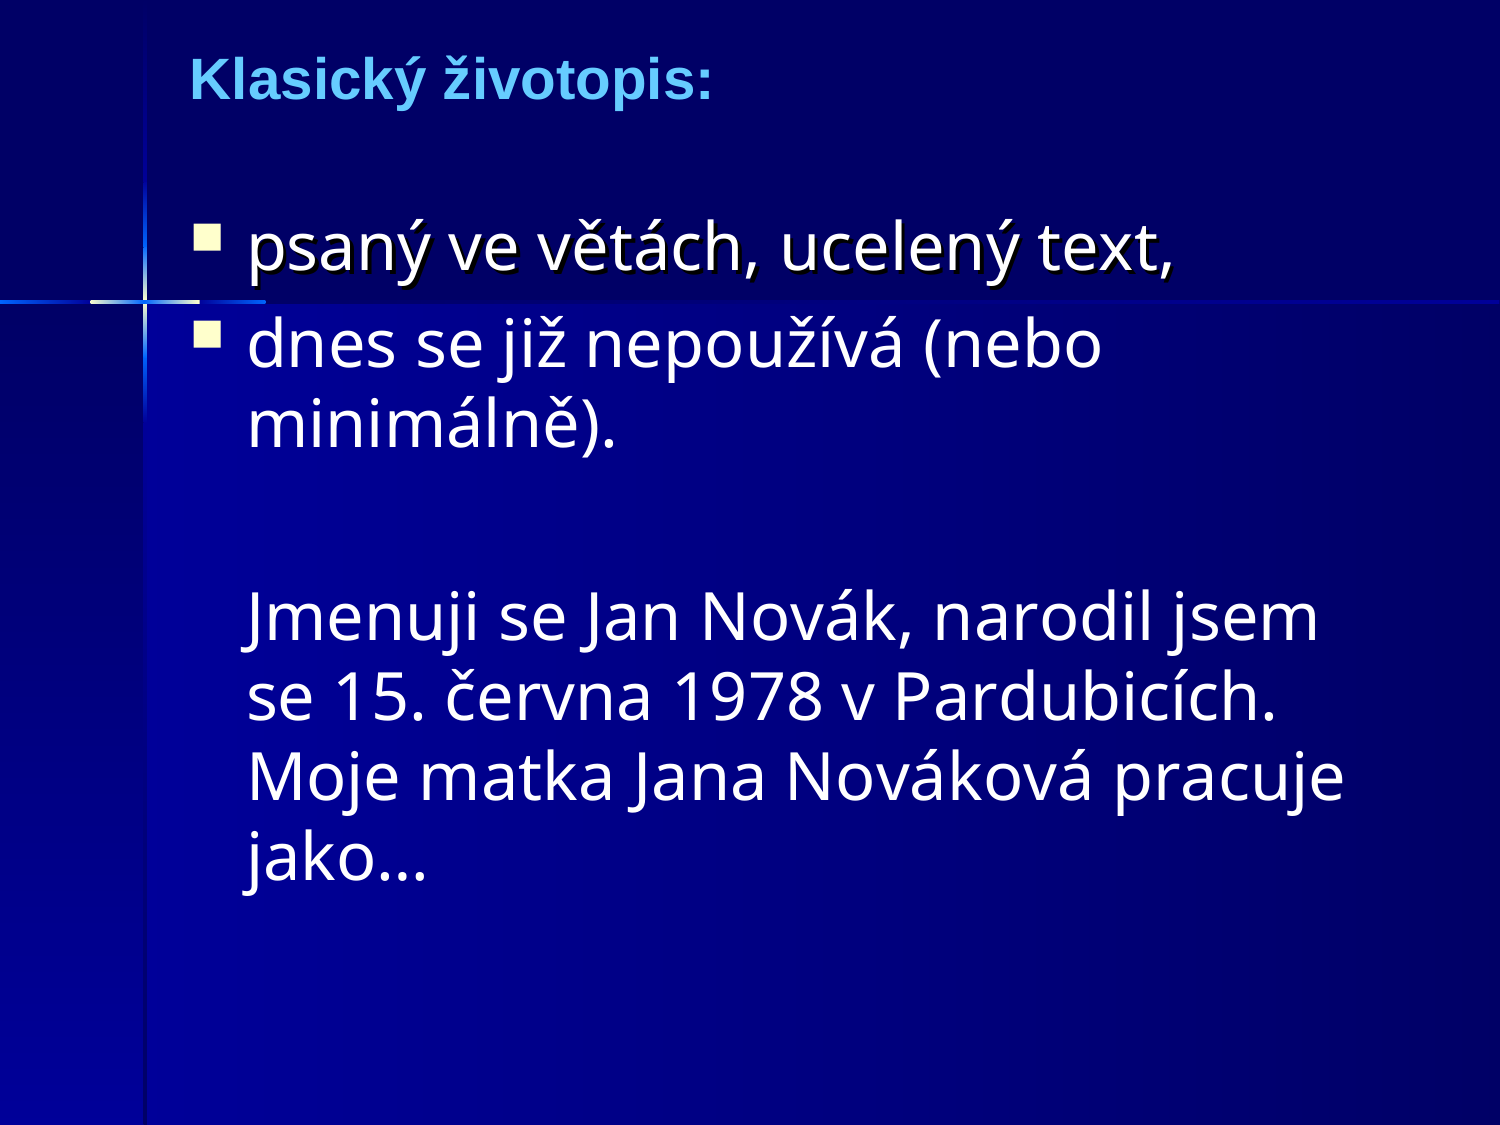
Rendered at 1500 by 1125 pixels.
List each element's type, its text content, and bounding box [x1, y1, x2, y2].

list psaný ve větách, ucelený text, dnes se již nepoužívá (nebo minimálně). Jmenuji se Jan Novák, narodil jsem se 15. června 1978 v Pardubicích. Moje matka Jana Nováková pracuje jako… [174, 196, 1413, 1001]
title Klasický životopis: [174, 33, 1413, 119]
